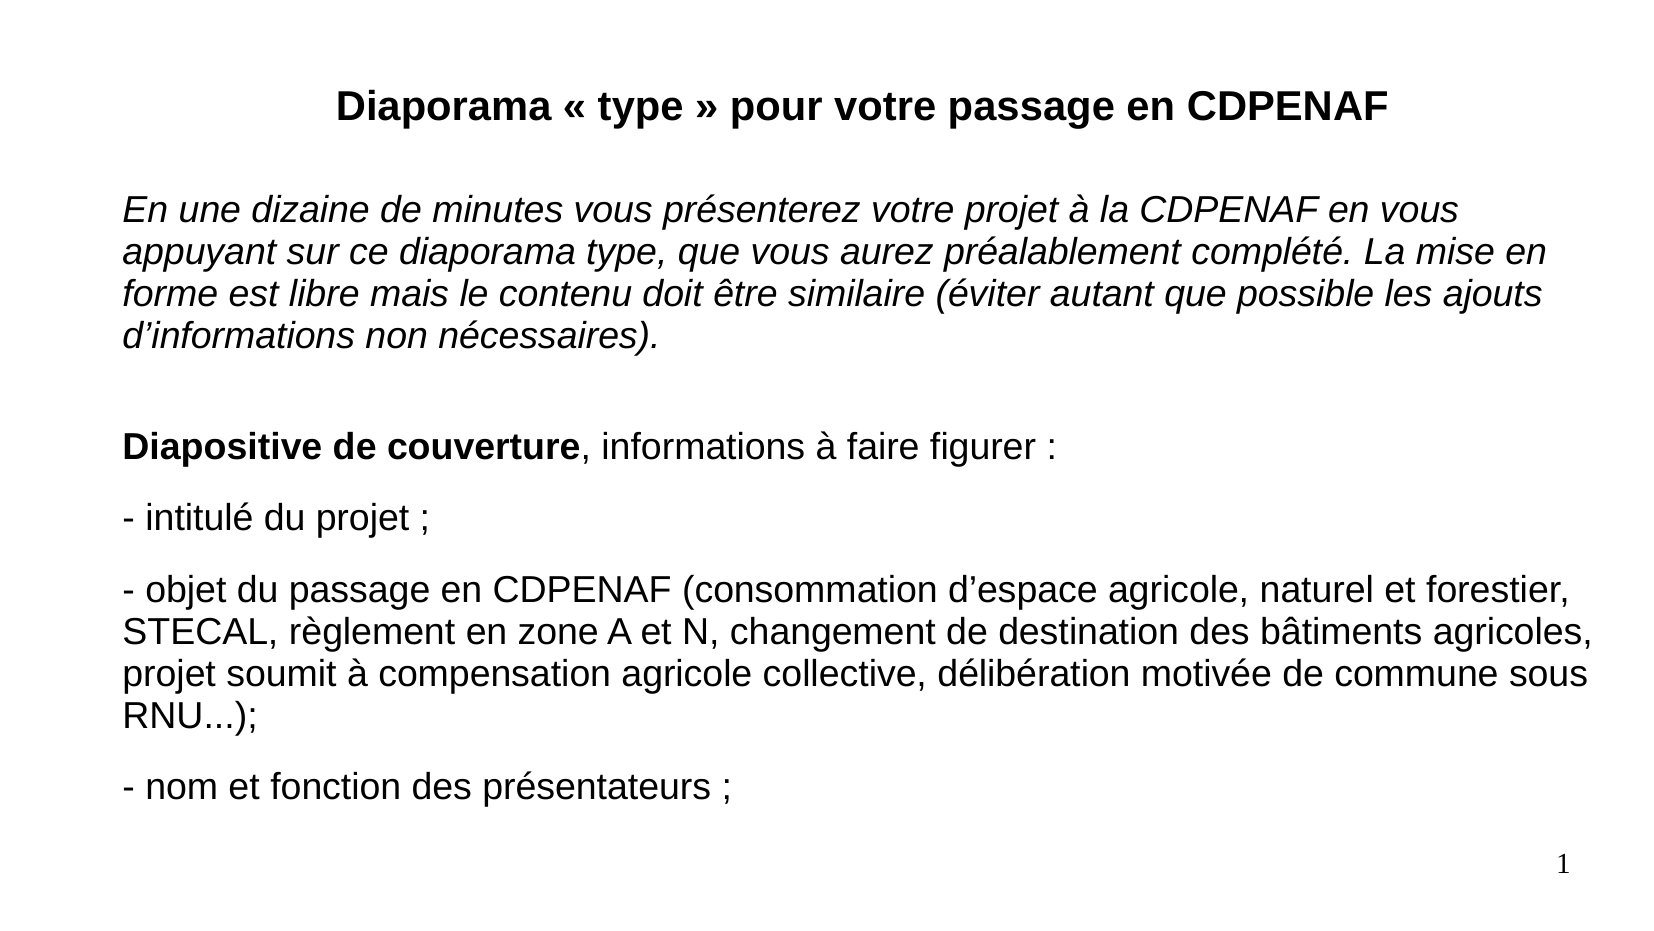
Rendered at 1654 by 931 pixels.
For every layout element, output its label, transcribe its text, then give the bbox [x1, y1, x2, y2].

text_box Diaporama « type » pour votre passage en CDPENAF [120, 75, 1606, 137]
list En une dizaine de minutes vous présenterez votre projet à la CDPENAF en vous appuyant sur ce diaporama type, que vous aurez préalablement complété. La mise en forme est libre mais le contenu doit être similaire (éviter autant que possible les ajouts d’informations non nécessaires). Diapositive de couverture, informations à faire figurer : - intitulé du projet ; - objet du passage en CDPENAF (consommation d’espace agricole, naturel et forestier, STECAL, règlement en zone A et N, changement de destination des bâtiments agricoles, projet soumit à compensation agricole collective, délibération motivée de commune sous RNU...); - nom et fonction des présentateurs ; [51, 105, 1602, 826]
